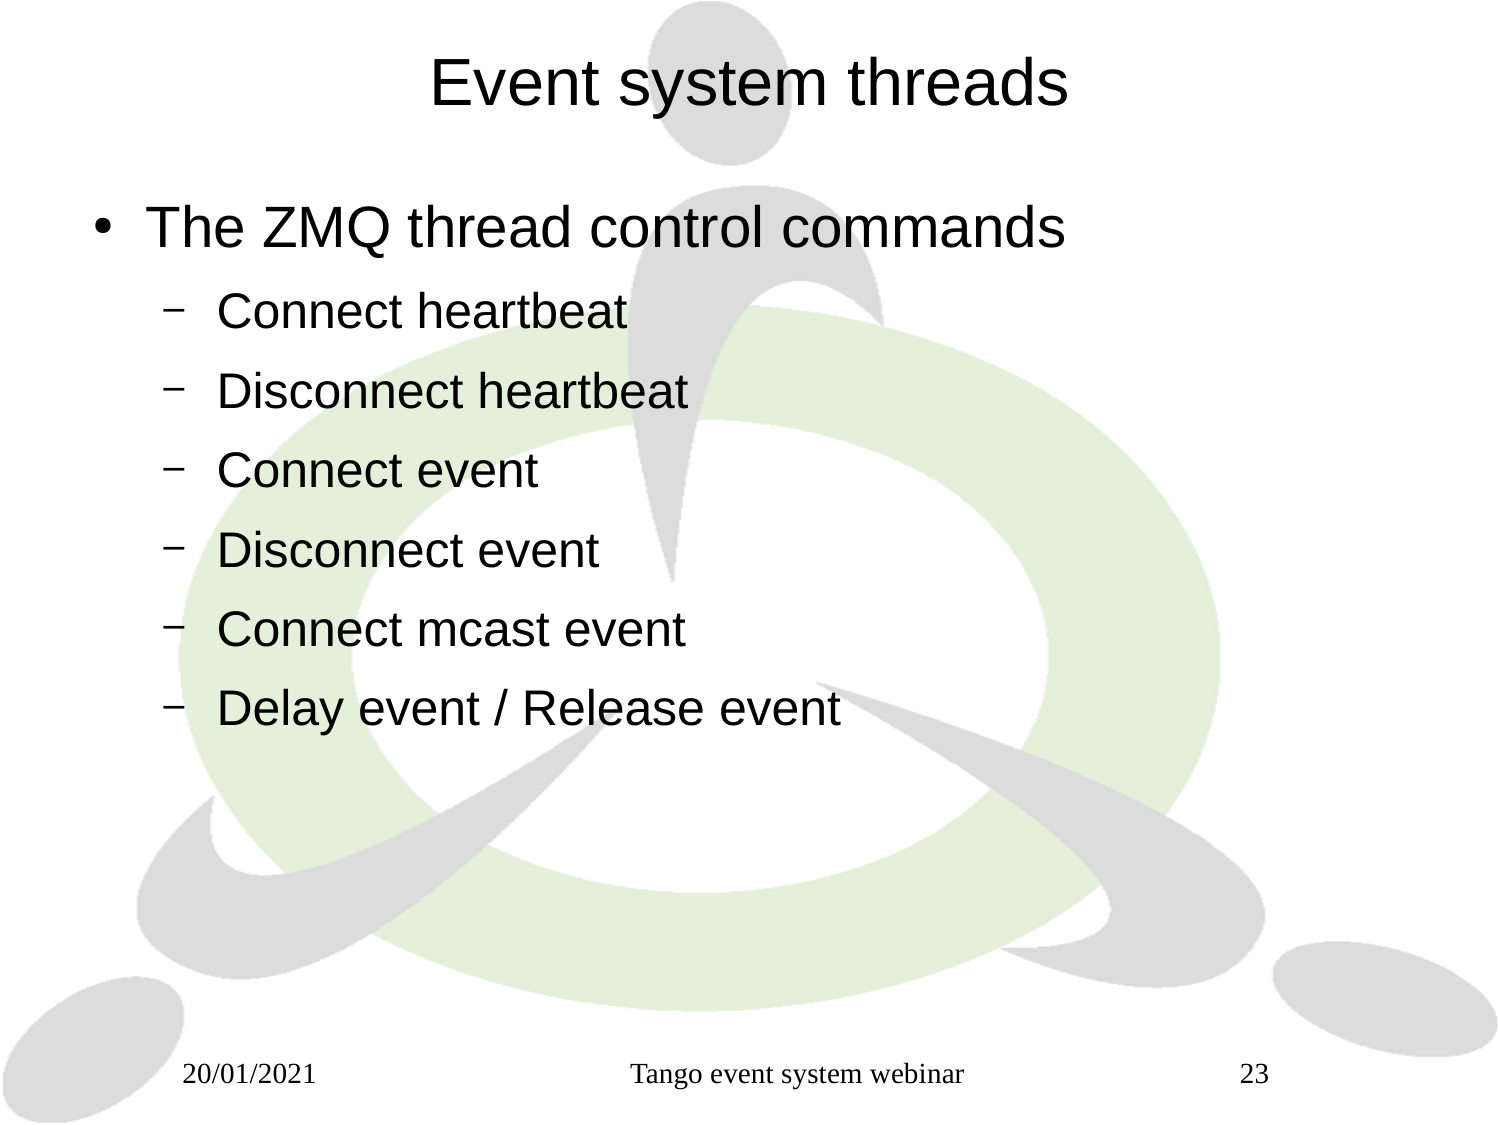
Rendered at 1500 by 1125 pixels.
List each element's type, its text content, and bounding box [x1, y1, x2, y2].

picture [0, 0, 1500, 1125]
list The ZMQ thread control commands Connect heartbeat Disconnect heartbeat Connect event Disconnect event Connect mcast event Delay event / Release event [75, 195, 1425, 991]
title Event system threads [75, 29, 1426, 136]
